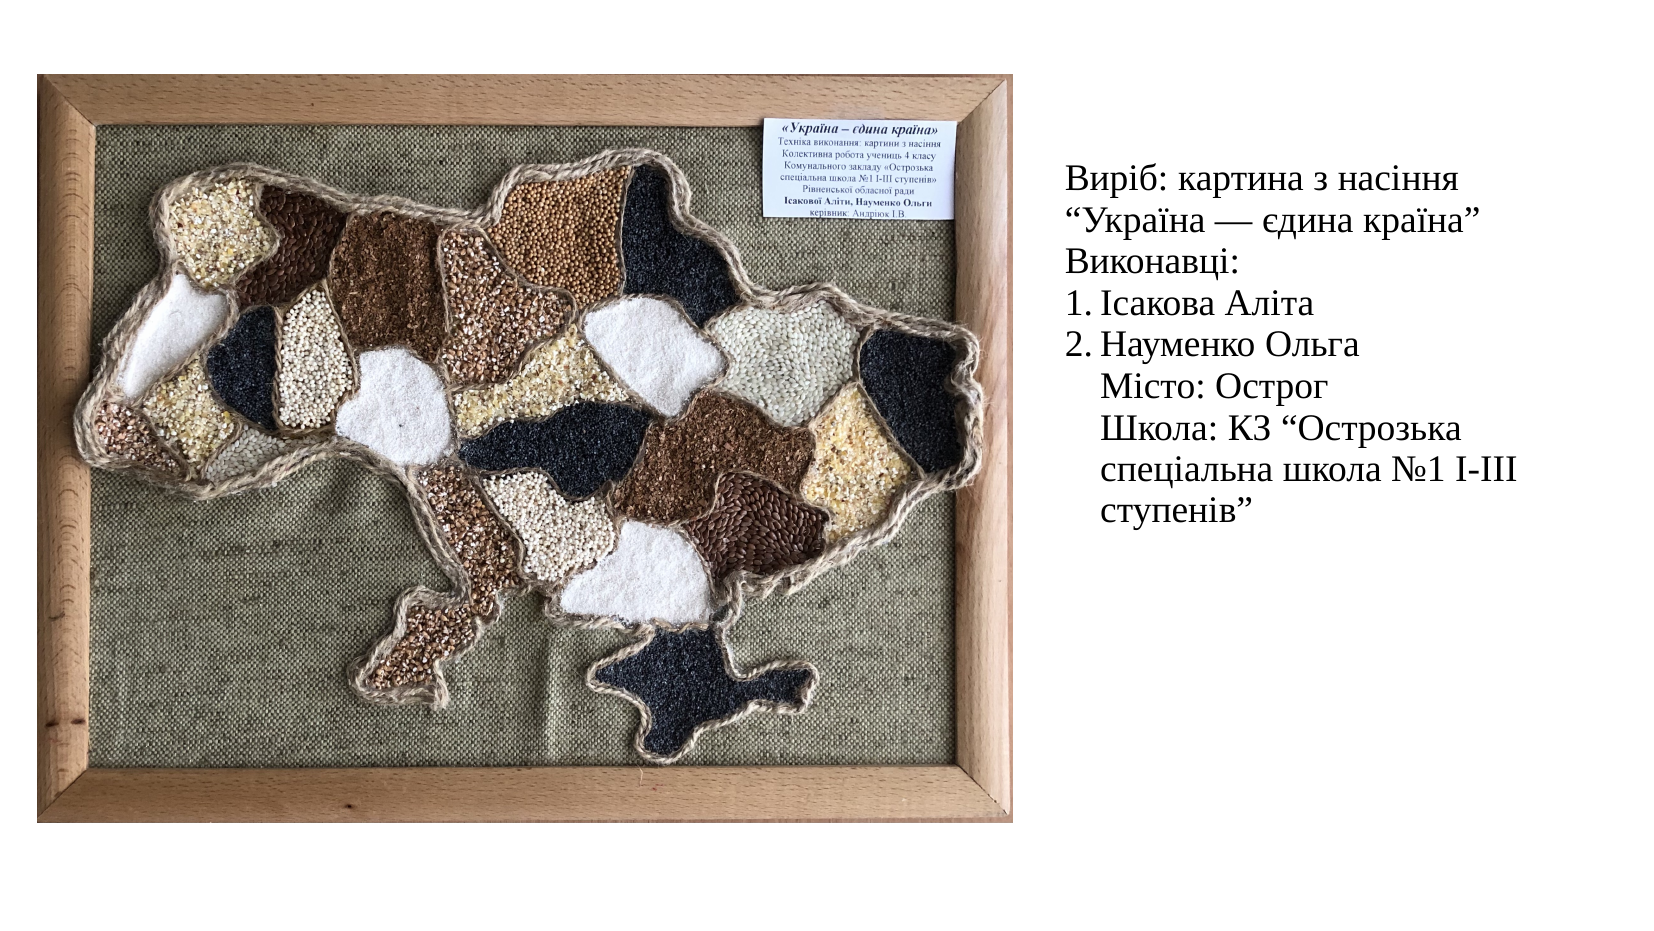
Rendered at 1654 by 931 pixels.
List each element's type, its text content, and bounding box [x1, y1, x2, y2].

text_box Виріб: картина з насіння “Україна — єдина країна” Виконавці: Ісакова Аліта Науменко Ольга Місто: Острог Школа: КЗ “Острозька спеціальна школа №1 I-III ступенів” [1050, 150, 1538, 766]
picture [37, 74, 1013, 823]
